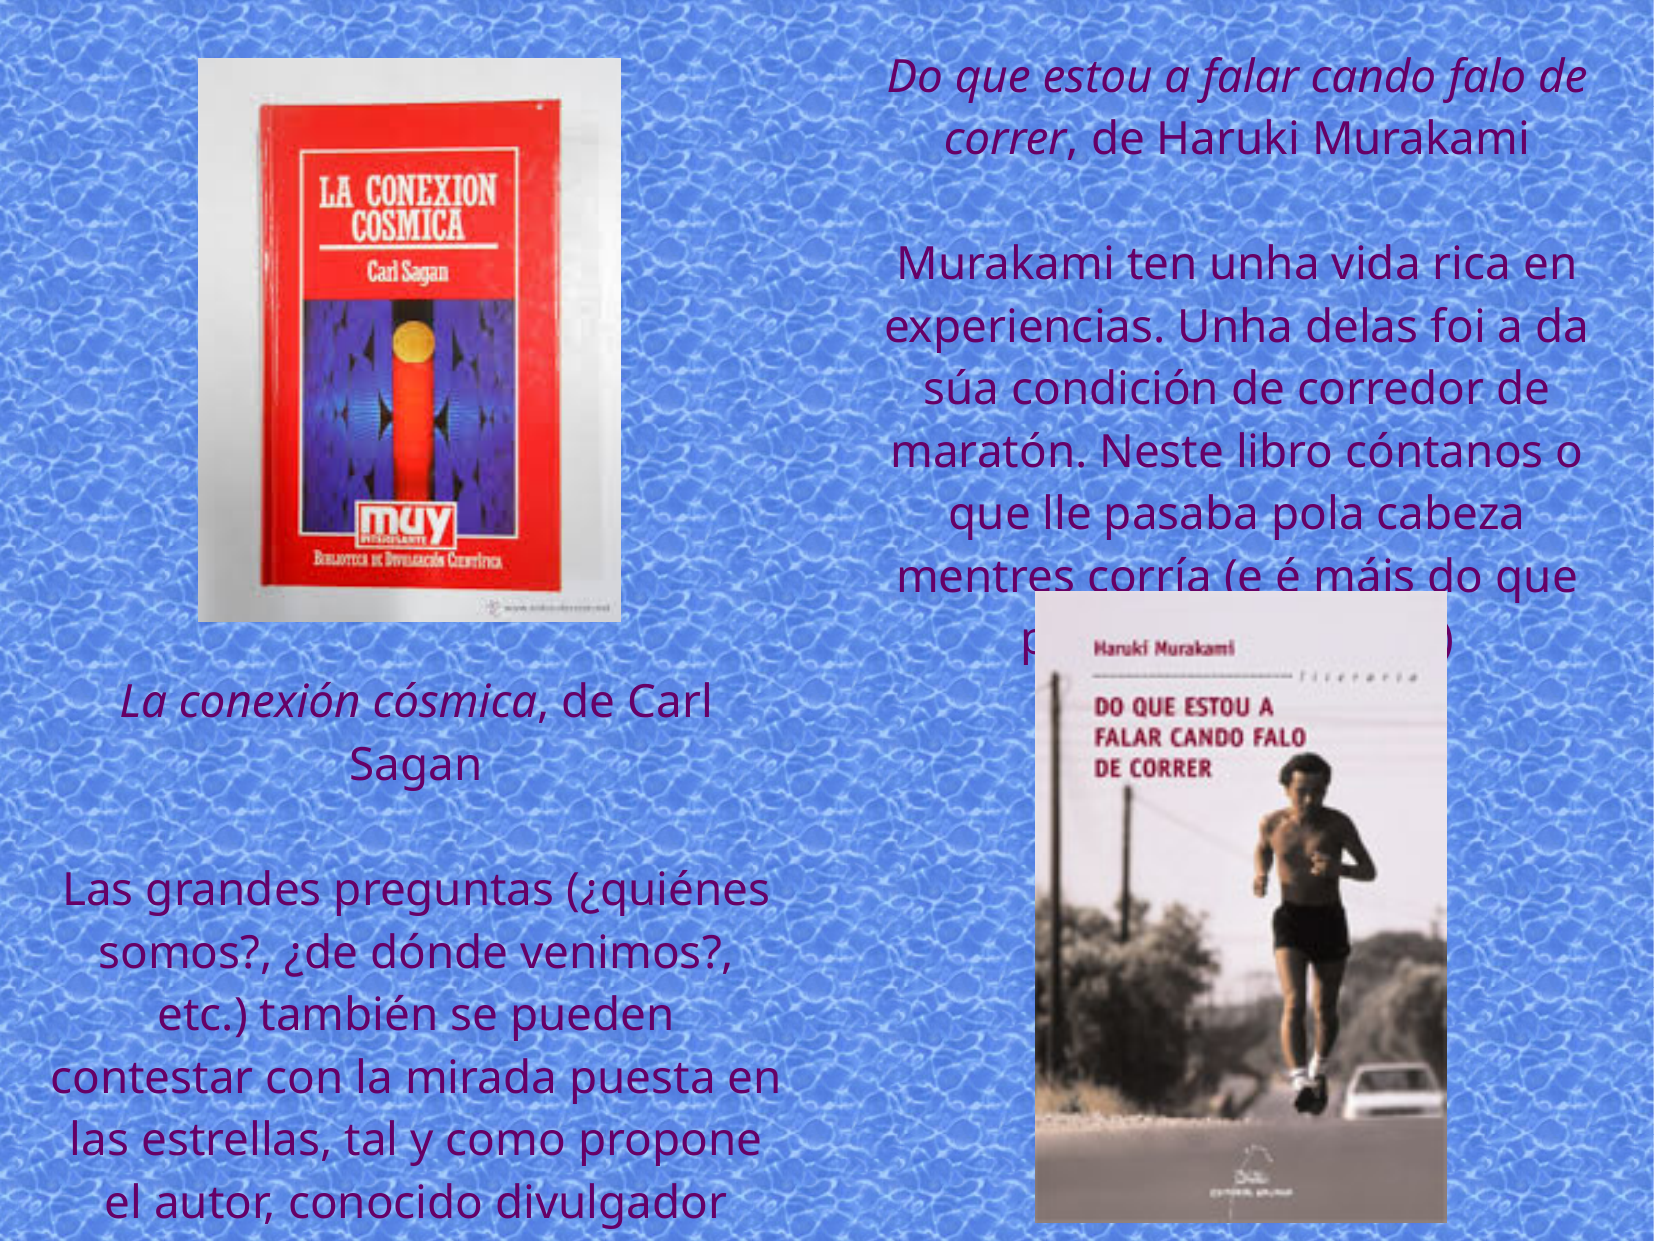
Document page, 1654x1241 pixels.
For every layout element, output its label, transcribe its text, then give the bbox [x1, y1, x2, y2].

picture [0, 0, 1654, 1241]
text_box La conexión cósmica, de Carl Sagan Las grandes preguntas (¿quiénes somos?, ¿de dónde venimos?, etc.) también se pueden contestar con la mirada puesta en las estrellas, tal y como propone el autor, conocido divulgador científico [35, 661, 798, 1241]
text_box Do que estou a falar cando falo de correr, de Haruki Murakami Murakami ten unha vida rica en experiencias. Unha delas foi a da súa condición de corredor de maratón. Neste libro cóntanos o que lle pasaba pola cabeza mentres corría (e é máis do que poderiamos pensar) [838, 35, 1636, 690]
